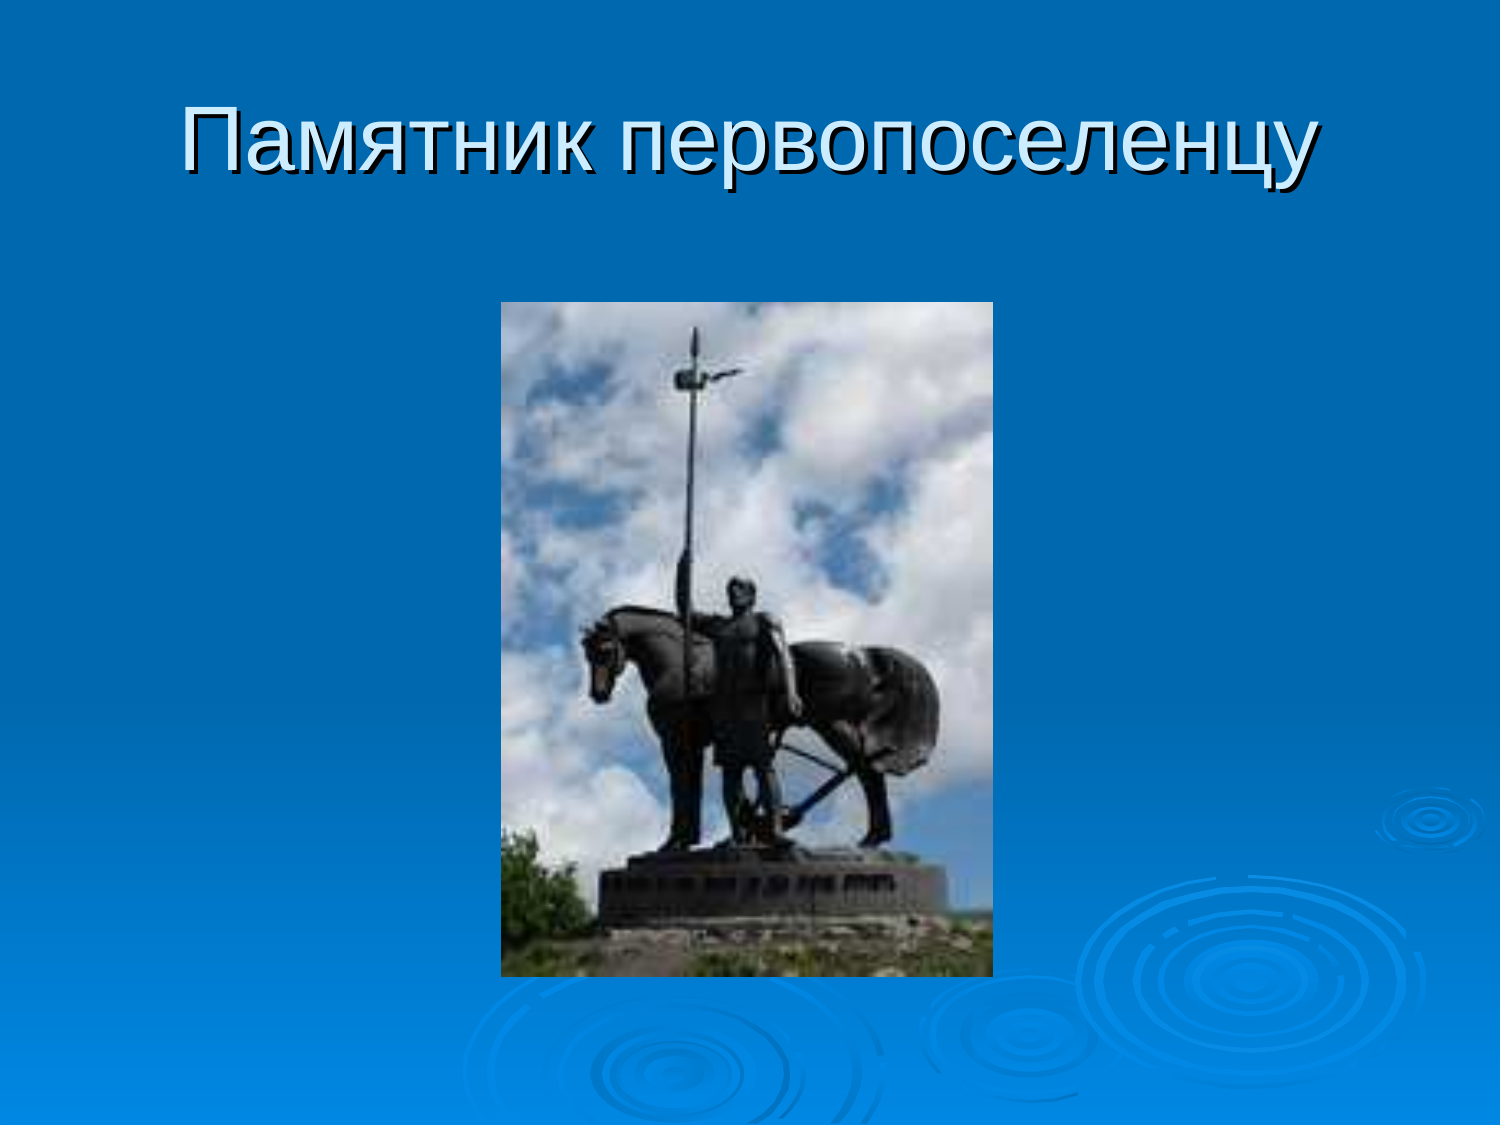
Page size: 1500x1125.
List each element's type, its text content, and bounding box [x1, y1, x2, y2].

picture [501, 302, 993, 977]
title Памятник первопоселенцу [75, 45, 1426, 233]
